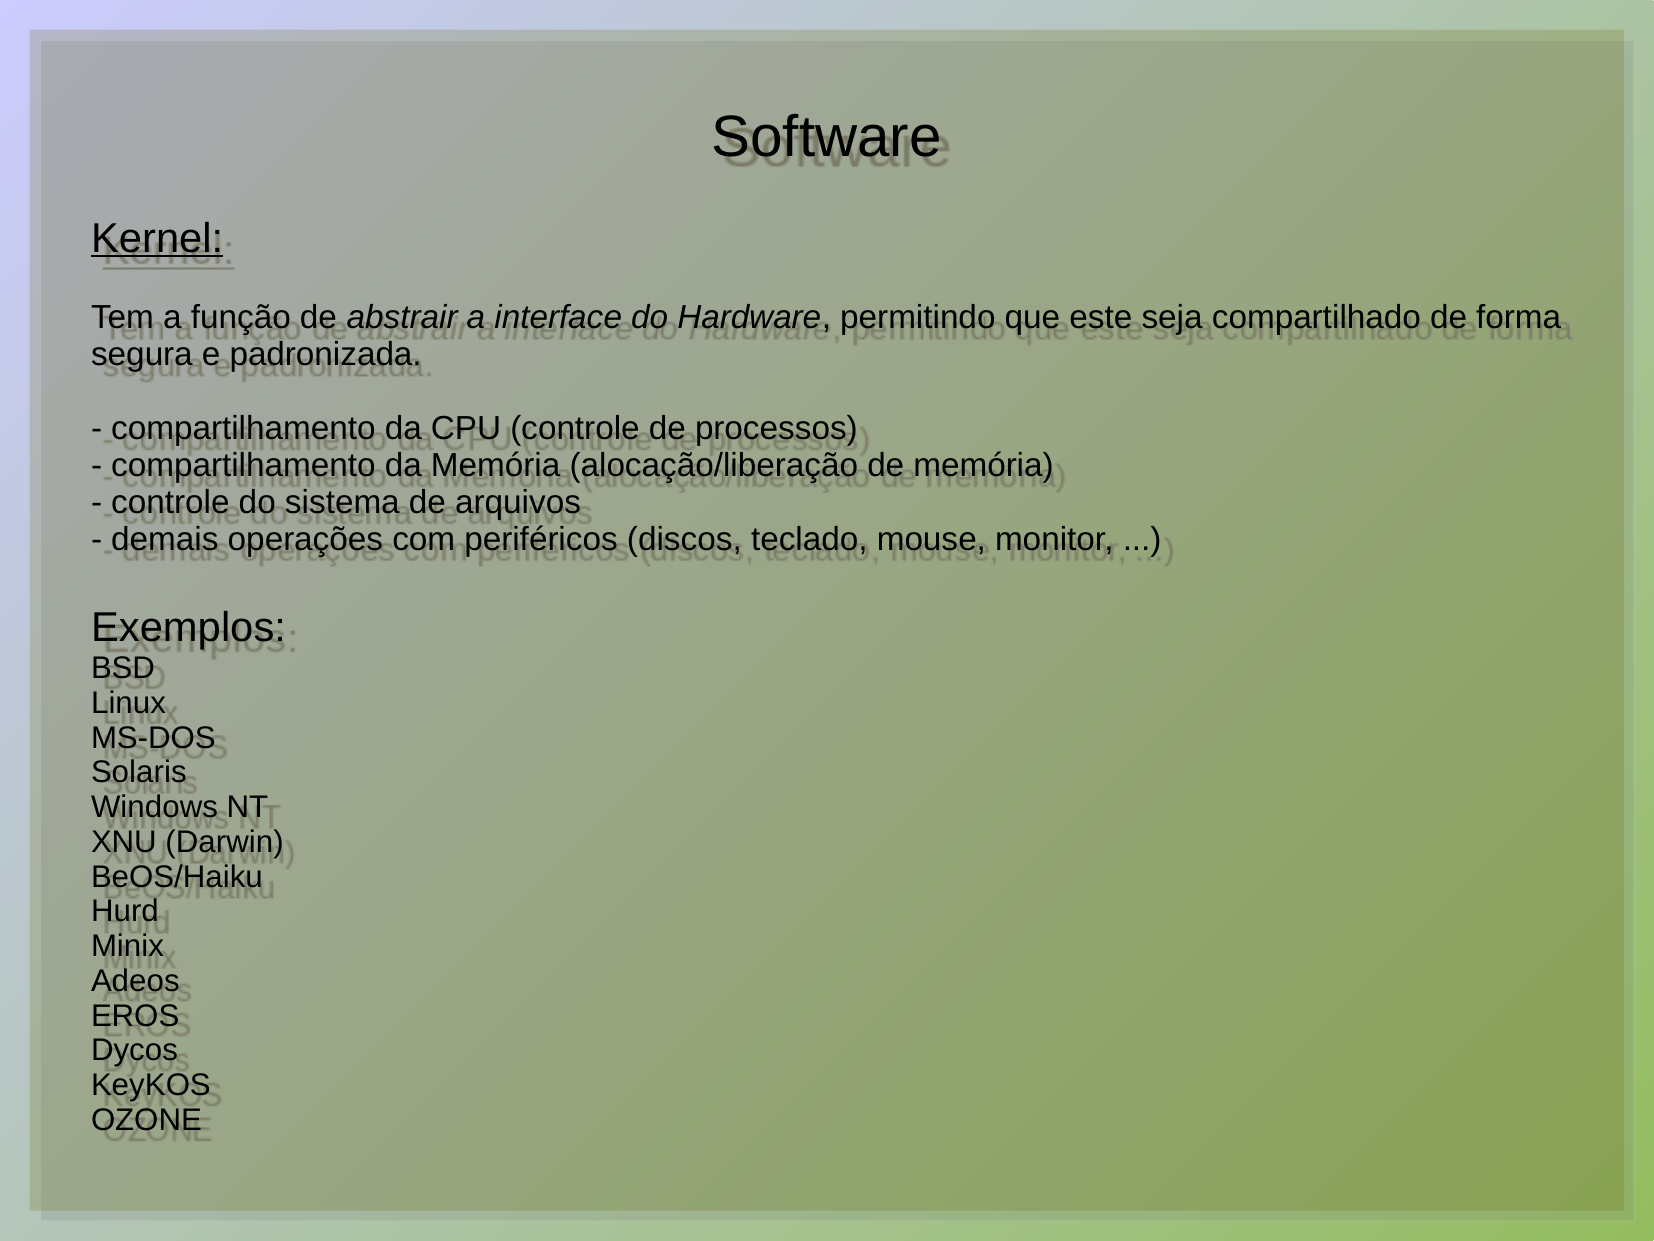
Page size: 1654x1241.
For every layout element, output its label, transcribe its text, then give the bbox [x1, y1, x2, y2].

text_box Software Kernel: Tem a função de abstrair a interface do Hardware, permitindo que este seja compartilhado de forma segura e padronizada. - compartilhamento da CPU (controle de processos) - compartilhamento da Memória (alocação/liberação de memória) - controle do sistema de arquivos - demais operações com periféricos (discos, teclado, mouse, monitor, ...) Exemplos: BSD Linux MS-DOS Solaris Windows NT XNU (Darwin) BeOS/Haiku Hurd Minix Adeos EROS Dycos KeyKOS OZONE [29, 29, 1625, 1211]
